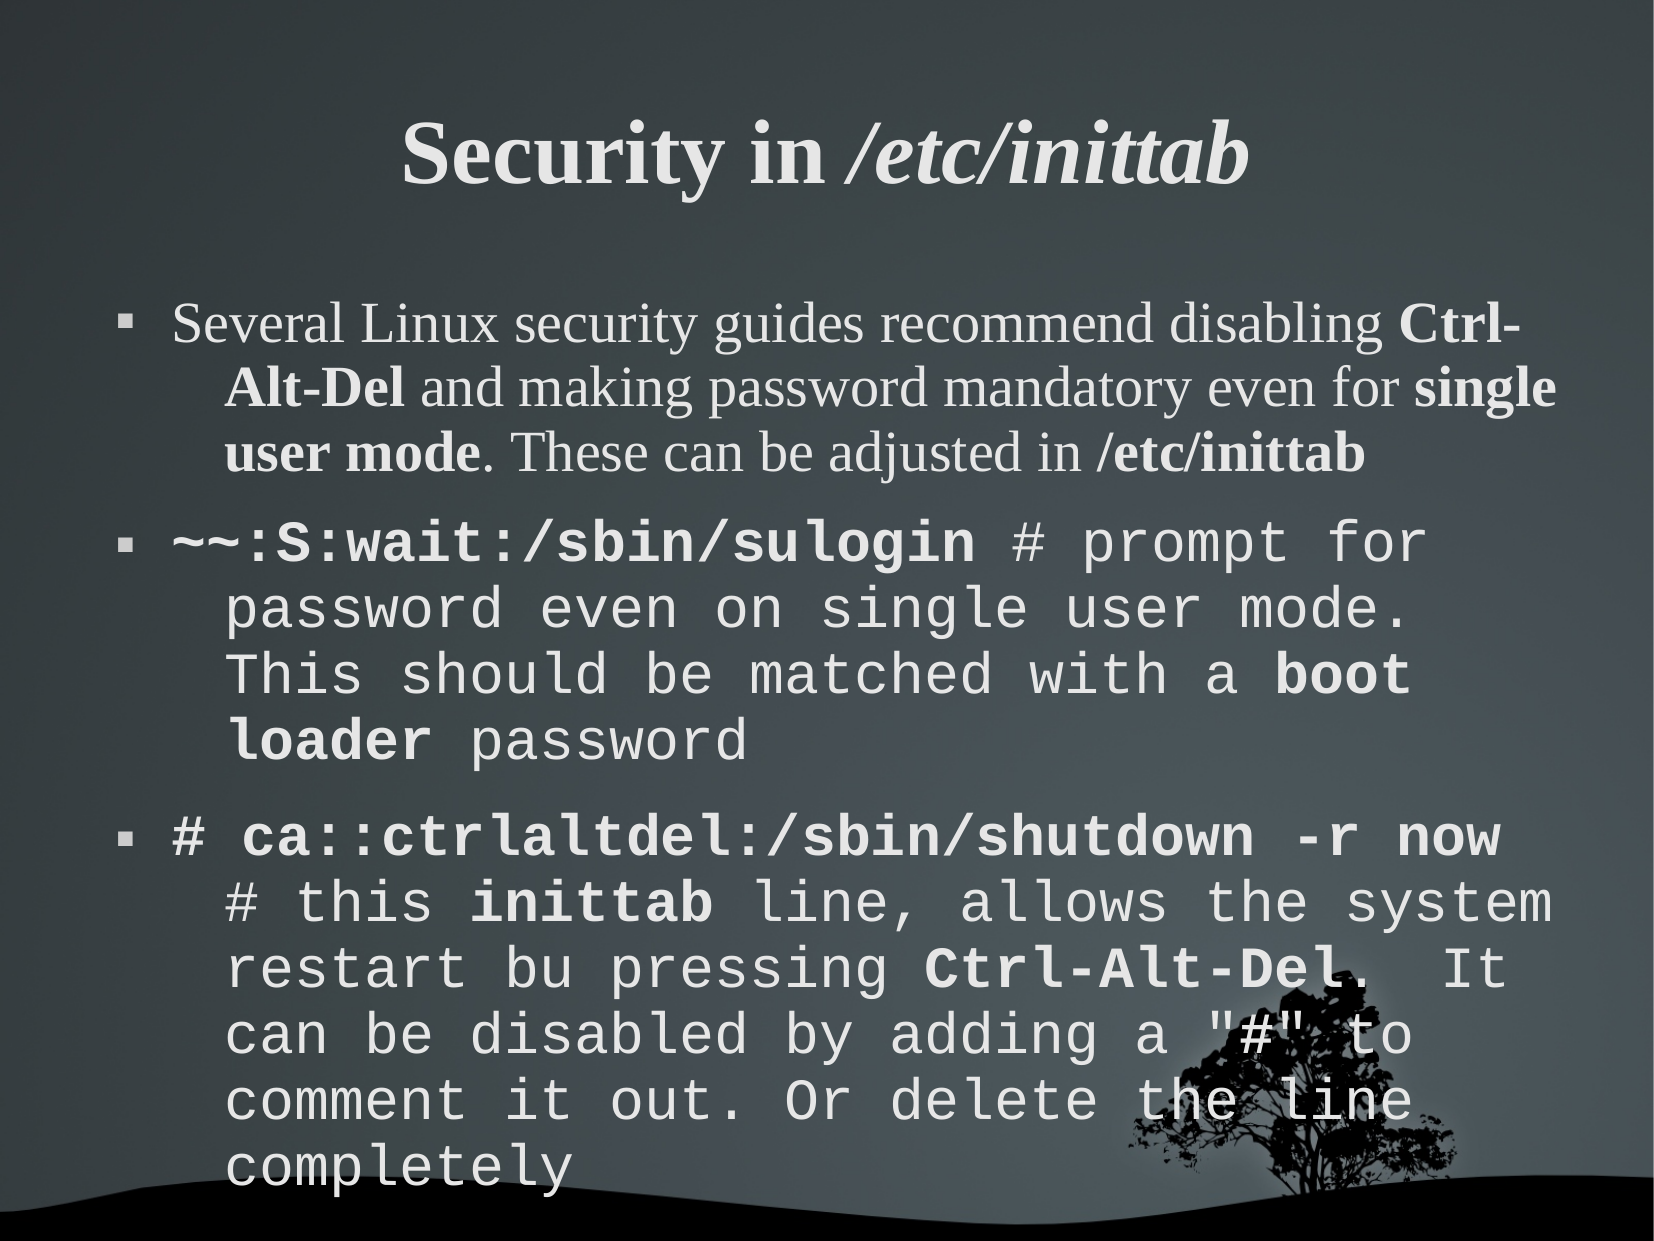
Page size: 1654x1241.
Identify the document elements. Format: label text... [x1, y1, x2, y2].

list Several Linux security guides recommend disabling Ctrl-Alt-Del and making password mandatory even for single user mode. These can be adjusted in /etc/inittab ~~:S:wait:/sbin/sulogin # prompt for password even on single user mode. This should be matched with a boot loader password # ca::ctrlaltdel:/sbin/shutdown -r now # this inittab line, allows the system restart bu pressing Ctrl-Alt-Del. It can be disabled by adding a "#" to comment it out. Or delete the line completely [82, 290, 1571, 1204]
picture [0, 0, 1654, 1241]
title Security in /etc/inittab [82, 49, 1571, 257]
